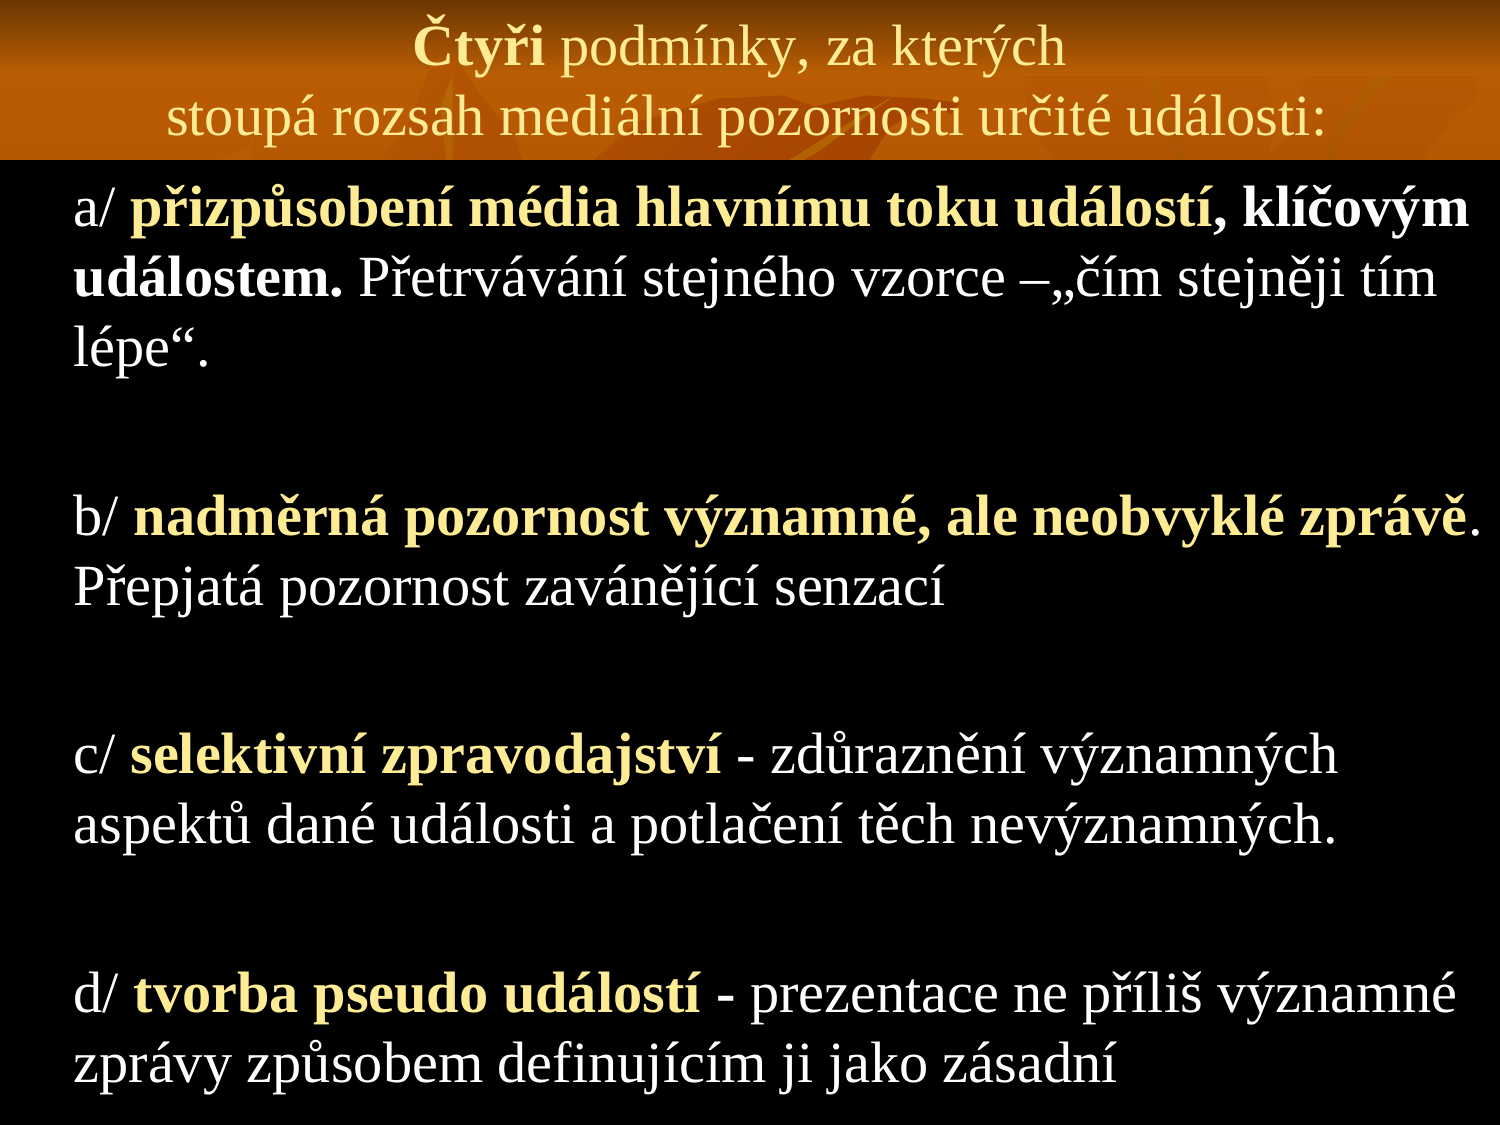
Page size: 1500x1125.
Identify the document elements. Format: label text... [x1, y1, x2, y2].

list a/ přizpůsobení média hlavnímu toku událostí, klíčovým událostem. Přetrvávání stejného vzorce –„čím stejněji tím lépe“. b/ nadměrná pozornost významné, ale neobvyklé zprávě. Přepjatá pozornost zavánějící senzací c/ selektivní zpravodajství - zdůraznění významných aspektů dané události a potlačení těch nevýznamných. d/ tvorba pseudo událostí - prezentace ne příliš významné zprávy způsobem definujícím ji jako zásadní [0, 160, 1500, 1125]
title Čtyři podmínky, za kterých stoupá rozsah mediální pozornosti určité události: [0, 0, 1495, 160]
